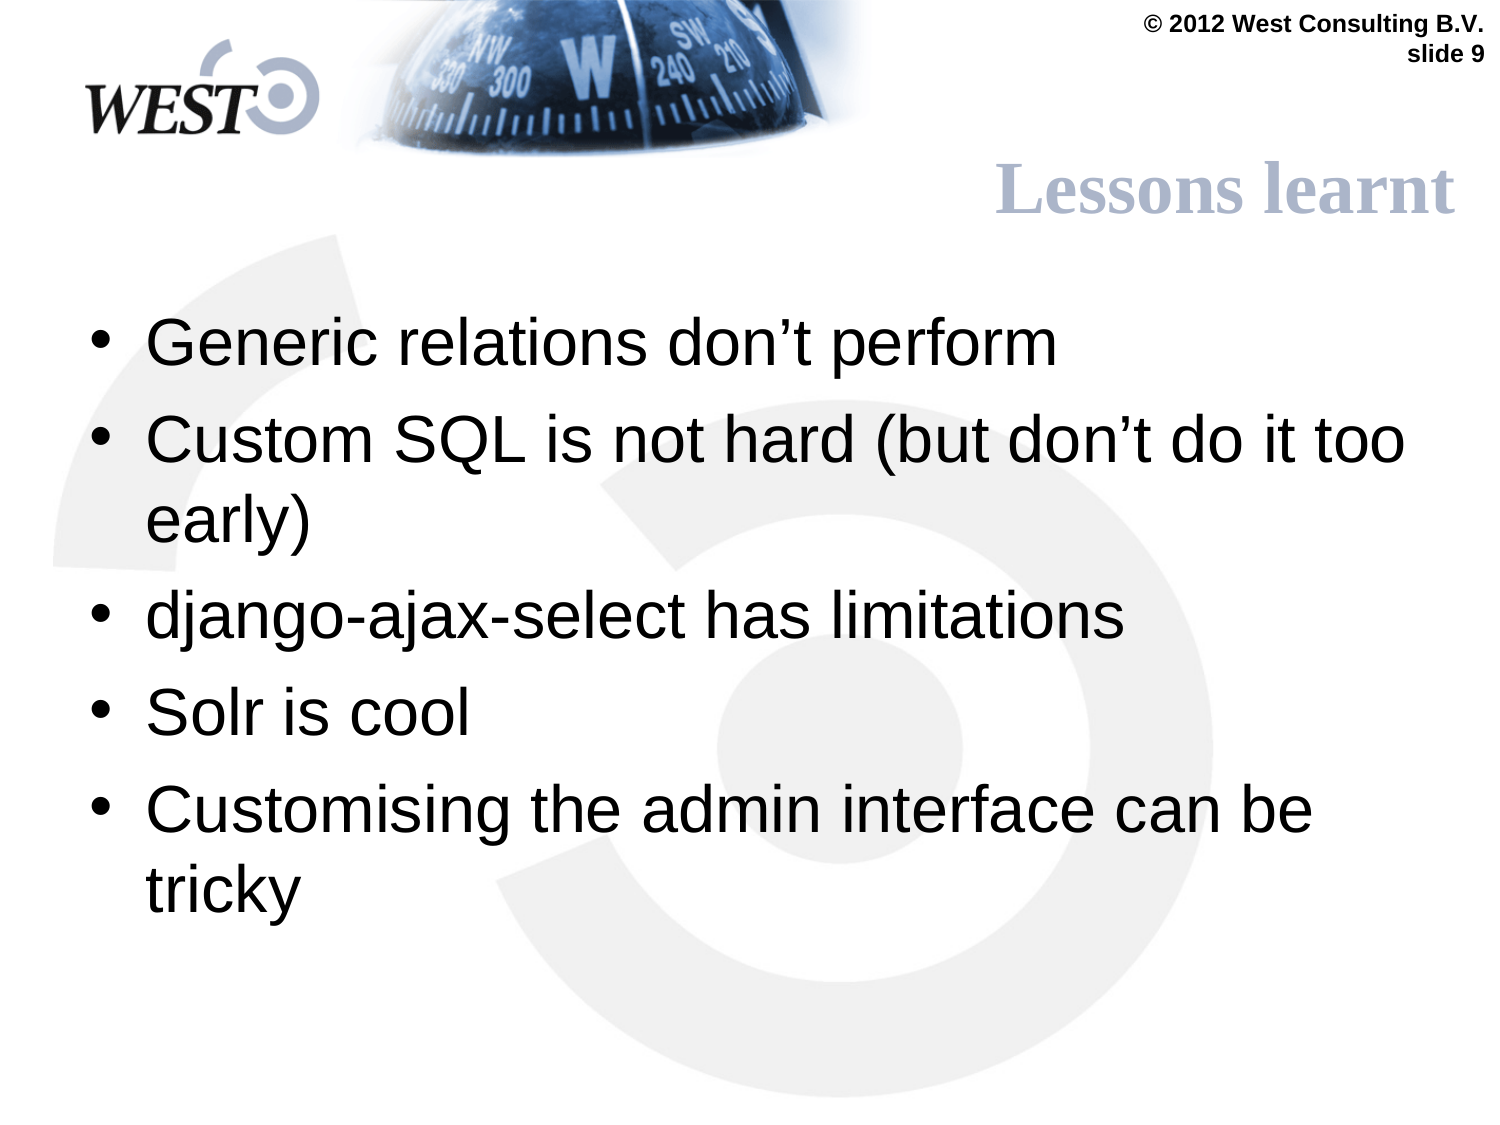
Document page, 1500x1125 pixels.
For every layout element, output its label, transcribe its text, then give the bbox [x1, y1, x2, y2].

picture [53, 242, 1424, 1125]
list Generic relations don’t perform Custom SQL is not hard (but don’t do it too early) django-ajax-select has limitations Solr is cool Customising the admin interface can be tricky [75, 290, 1425, 1075]
title Lessons learnt [49, 125, 1471, 242]
picture [82, 0, 904, 125]
